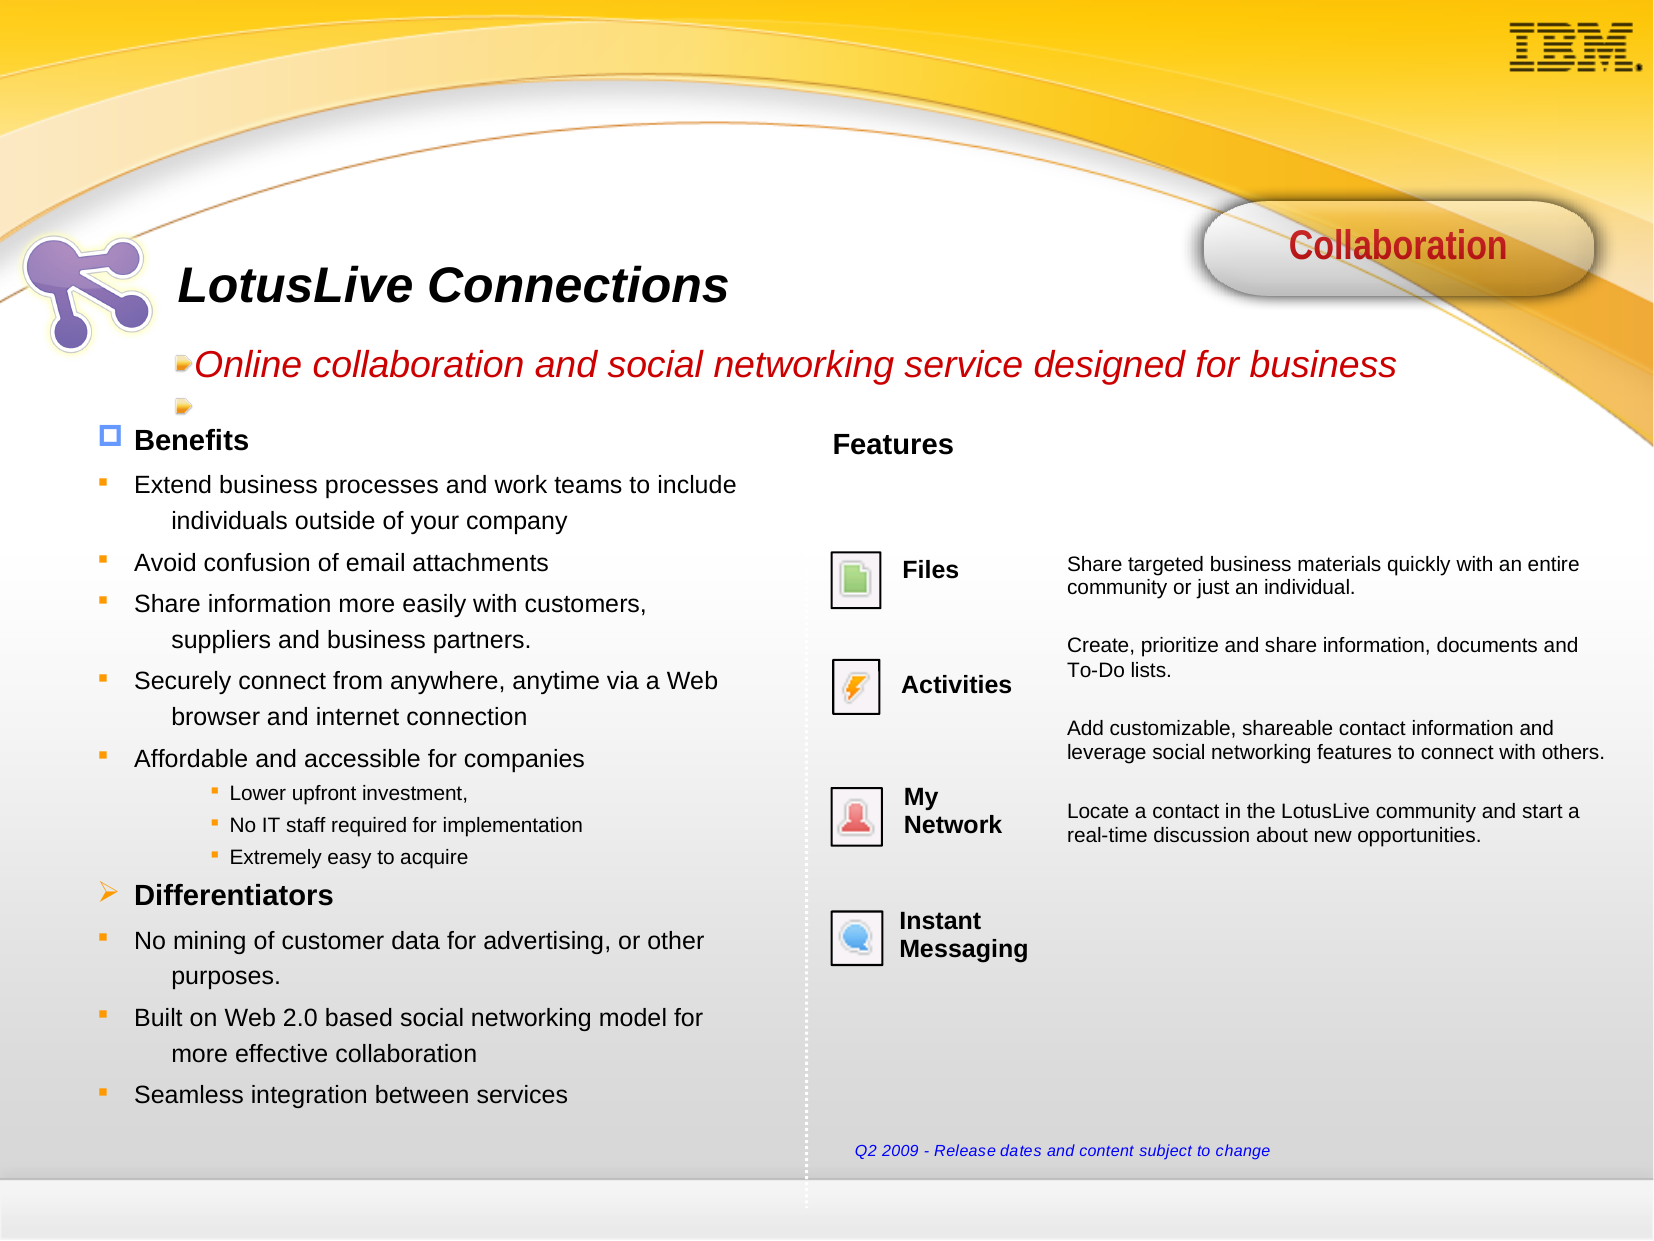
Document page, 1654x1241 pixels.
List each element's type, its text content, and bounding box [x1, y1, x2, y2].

text_box Instant Messaging [884, 899, 1076, 982]
text_box Activities [886, 663, 1042, 714]
list Online collaboration and social networking service designed for business [155, 343, 1436, 470]
text_box Share targeted business materials quickly with an entire community or just an individual. Create, prioritize and share information, documents and To-Do lists. Add customizable, shareable contact information and leverage social networking features to connect with others. Locate a contact in the LotusLive community and start a real-time discussion about new opportunities. [1052, 544, 1625, 981]
text_box My Network [889, 775, 1040, 858]
text_box Benefits Extend business processes and work teams to include individuals outside of your company Avoid confusion of email attachments Share information more easily with customers, suppliers and business partners. Securely connect from anywhere, anytime via a Web browser and internet connection Affordable and accessible for companies Lower upfront investment, No IT staff required for implementation Extremely easy to acquire Differentiators No mining of customer data for advertising, or other purposes. Built on Web 2.0 based social networking model for more effective collaboration Seamless integration between services [82, 415, 761, 1233]
text_box Collaboration [1619, 222, 1626, 279]
picture [0, 0, 1654, 1240]
text_box Features [817, 424, 1486, 477]
text_box Collaboration [1172, 222, 1180, 279]
title LotusLive Connections [162, 250, 1654, 355]
text_box Files [887, 548, 1044, 598]
